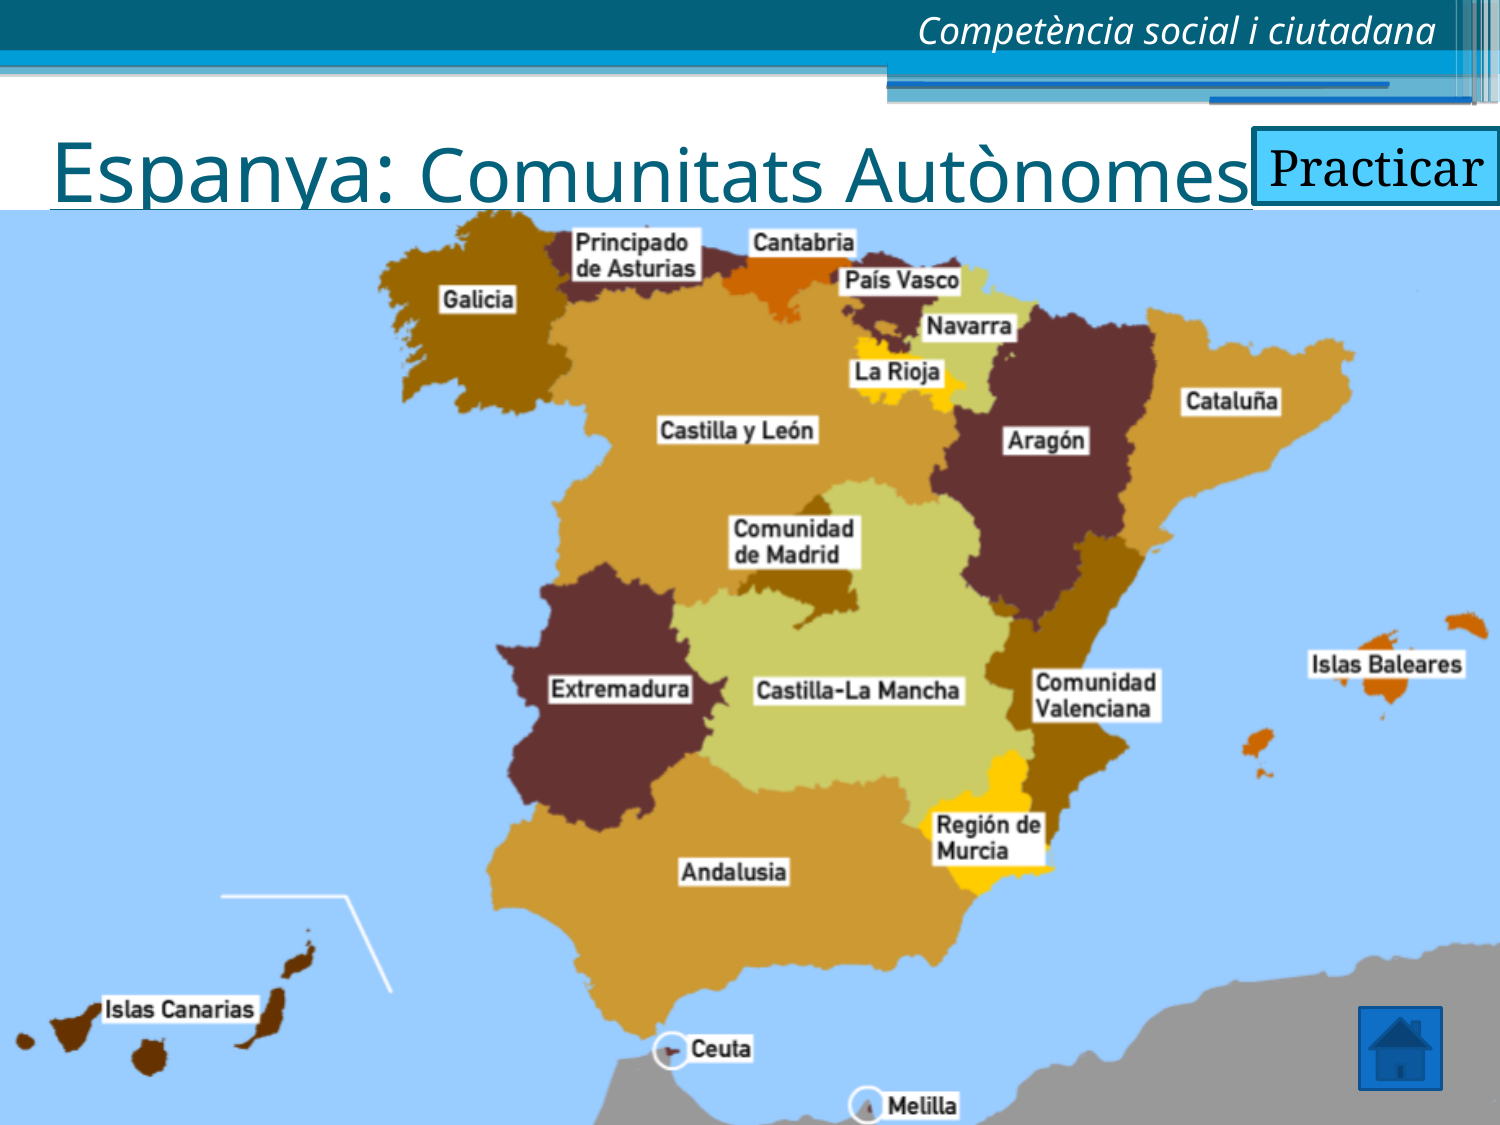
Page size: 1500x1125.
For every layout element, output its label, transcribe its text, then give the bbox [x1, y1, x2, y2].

text_box Competència social i ciutadana [902, 0, 1465, 60]
picture [0, 210, 1500, 1125]
text_box Practicar [1253, 128, 1500, 204]
text_box [1359, 1007, 1442, 1090]
title Espanya: Comunitats Autònomes [35, 82, 1386, 210]
